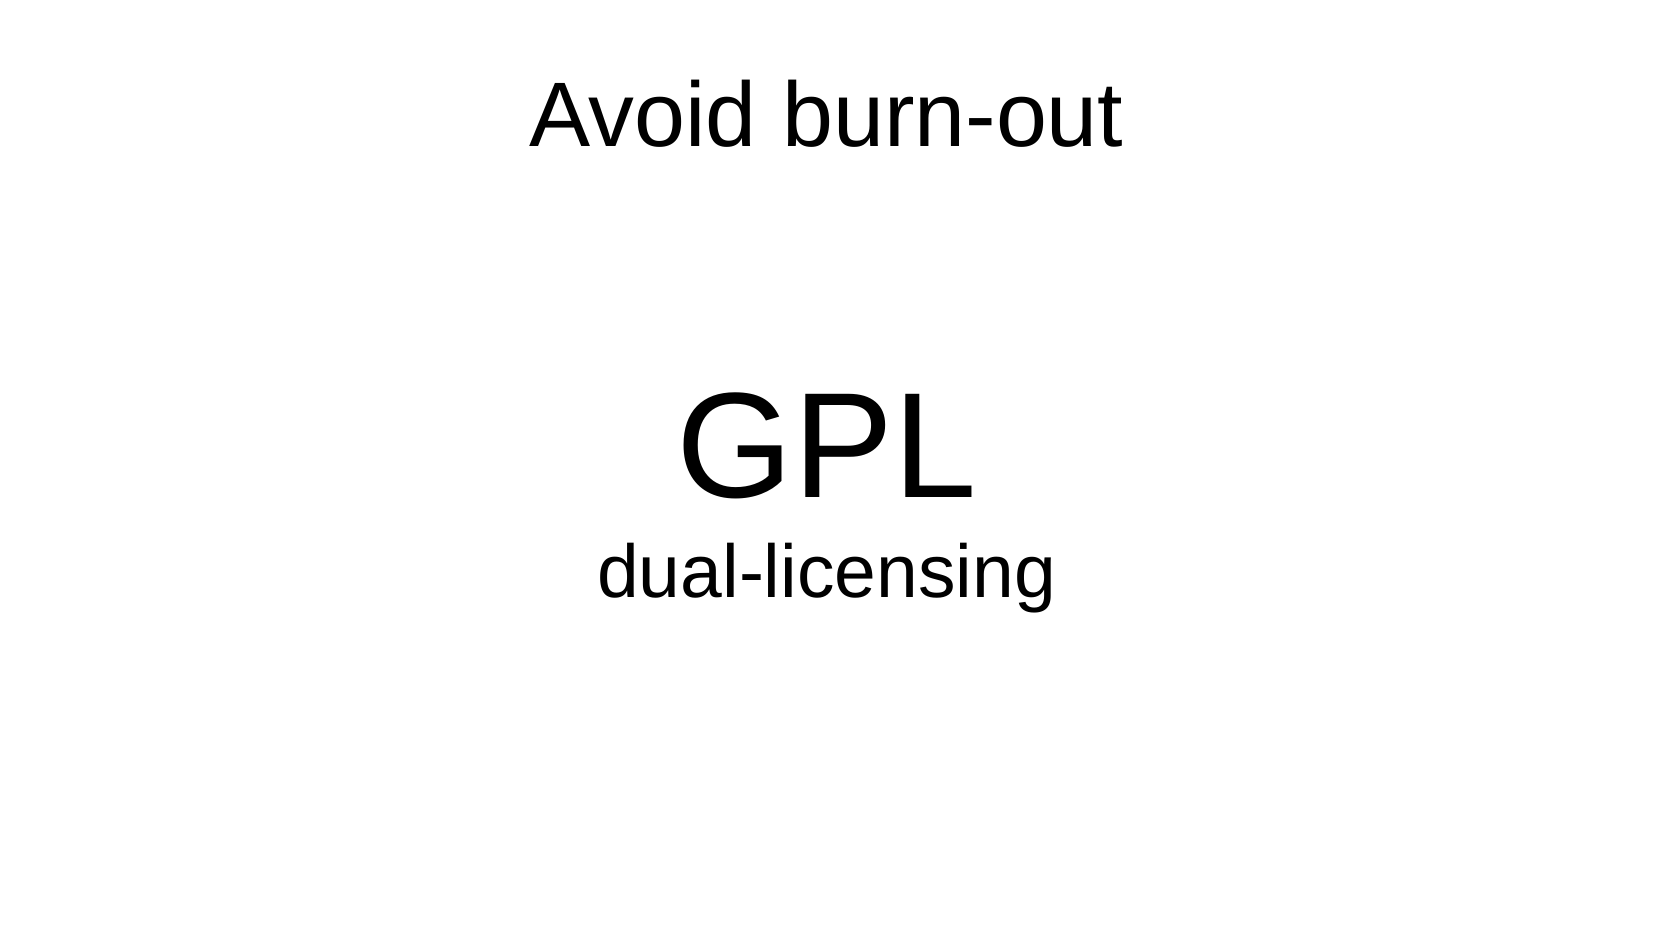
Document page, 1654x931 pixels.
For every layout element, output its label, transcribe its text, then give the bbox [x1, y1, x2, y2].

title Avoid burn-out [82, 37, 1571, 193]
subtitle GPL dual-licensing [82, 217, 1571, 758]
